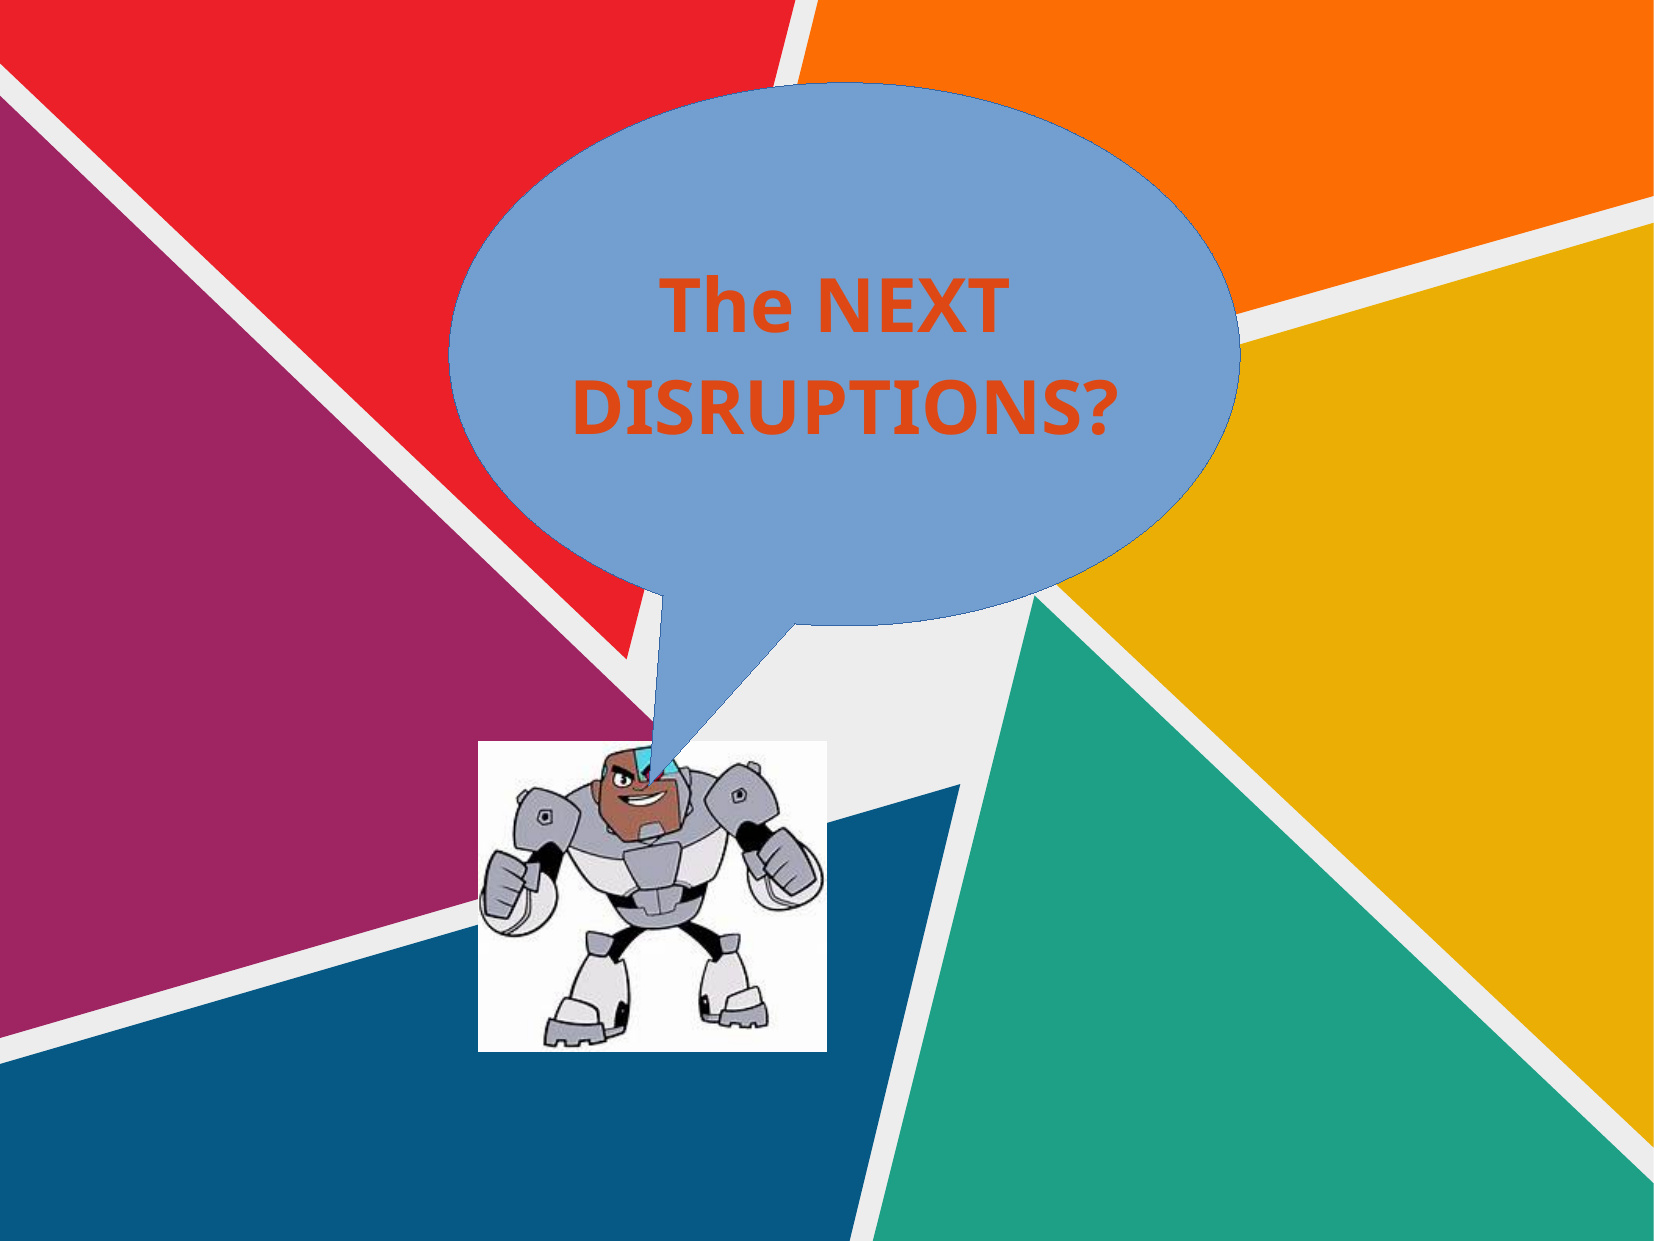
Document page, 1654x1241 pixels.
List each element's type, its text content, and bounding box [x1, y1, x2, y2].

text_box The NEXT DISRUPTIONS? [448, 82, 1241, 786]
picture [478, 741, 827, 1052]
